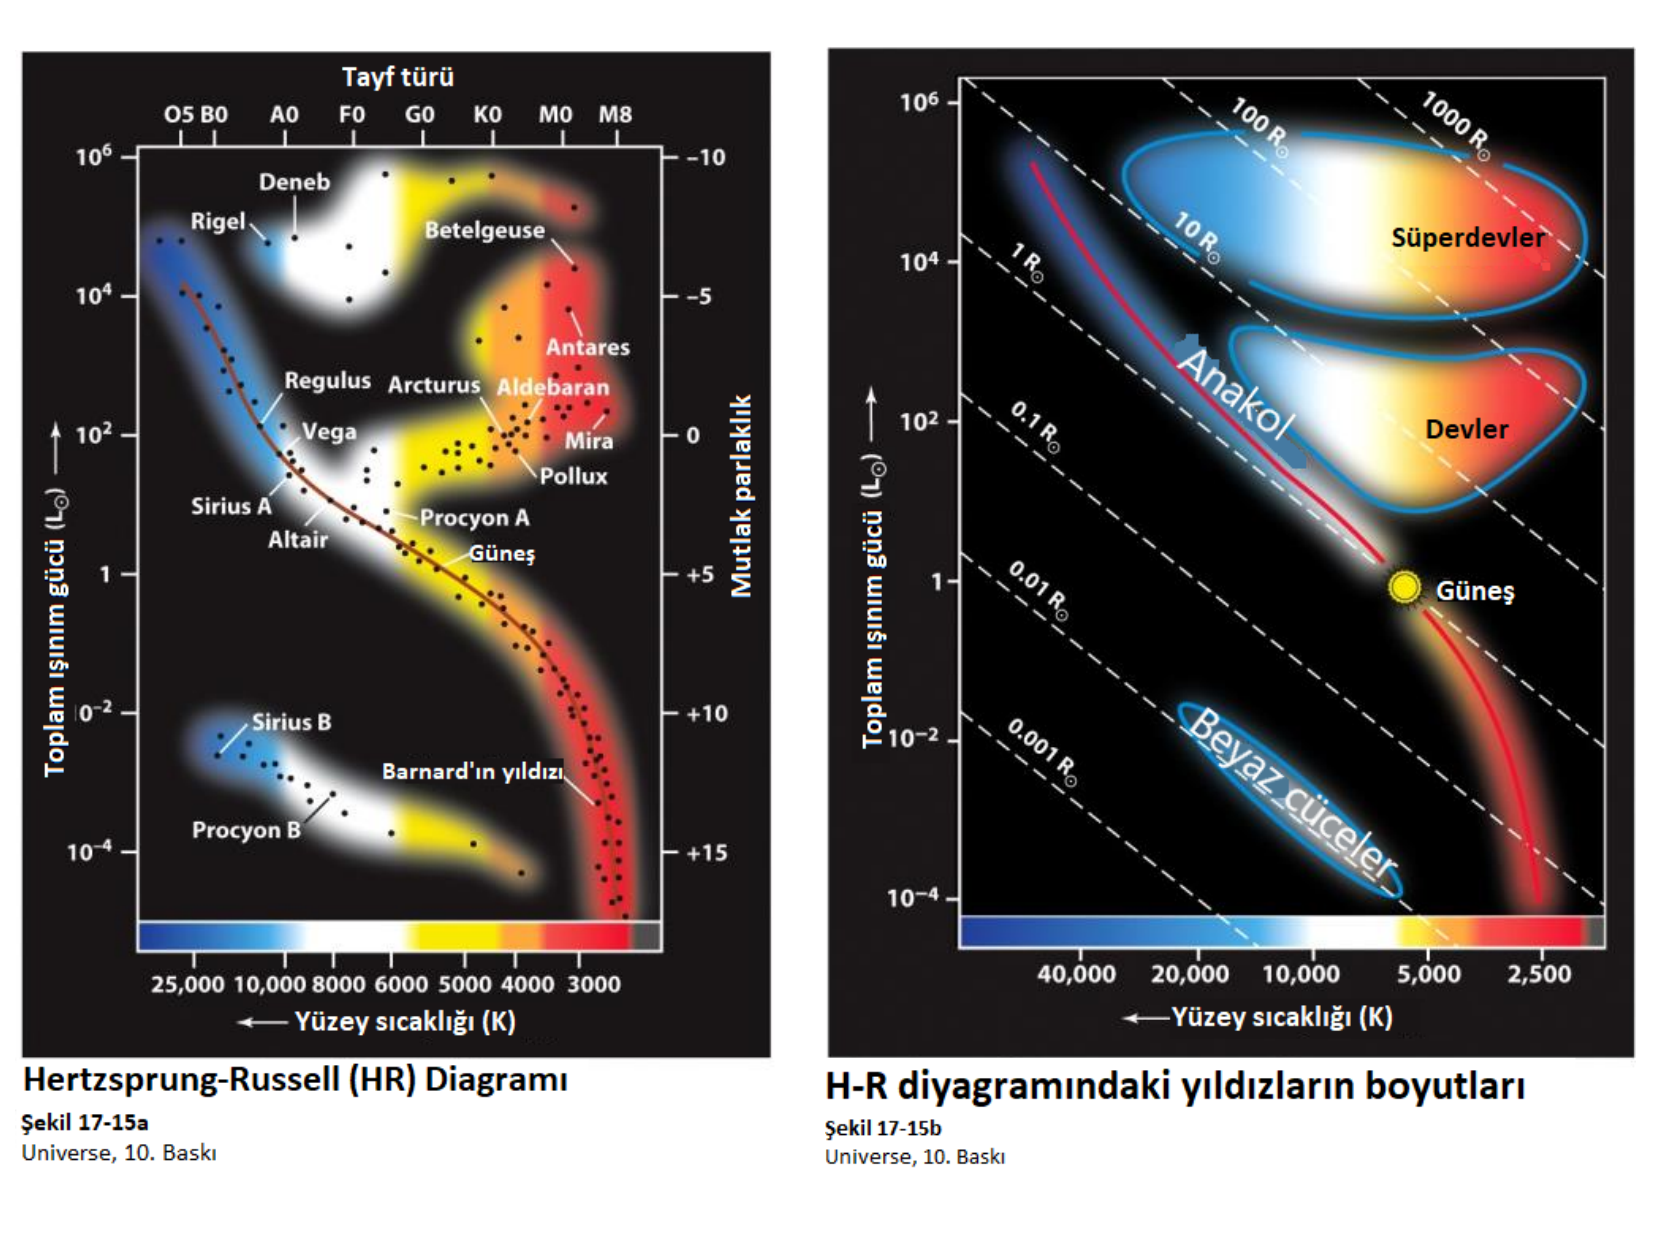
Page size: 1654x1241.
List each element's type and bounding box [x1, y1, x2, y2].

picture [825, 46, 1636, 1172]
picture [15, 50, 776, 1171]
